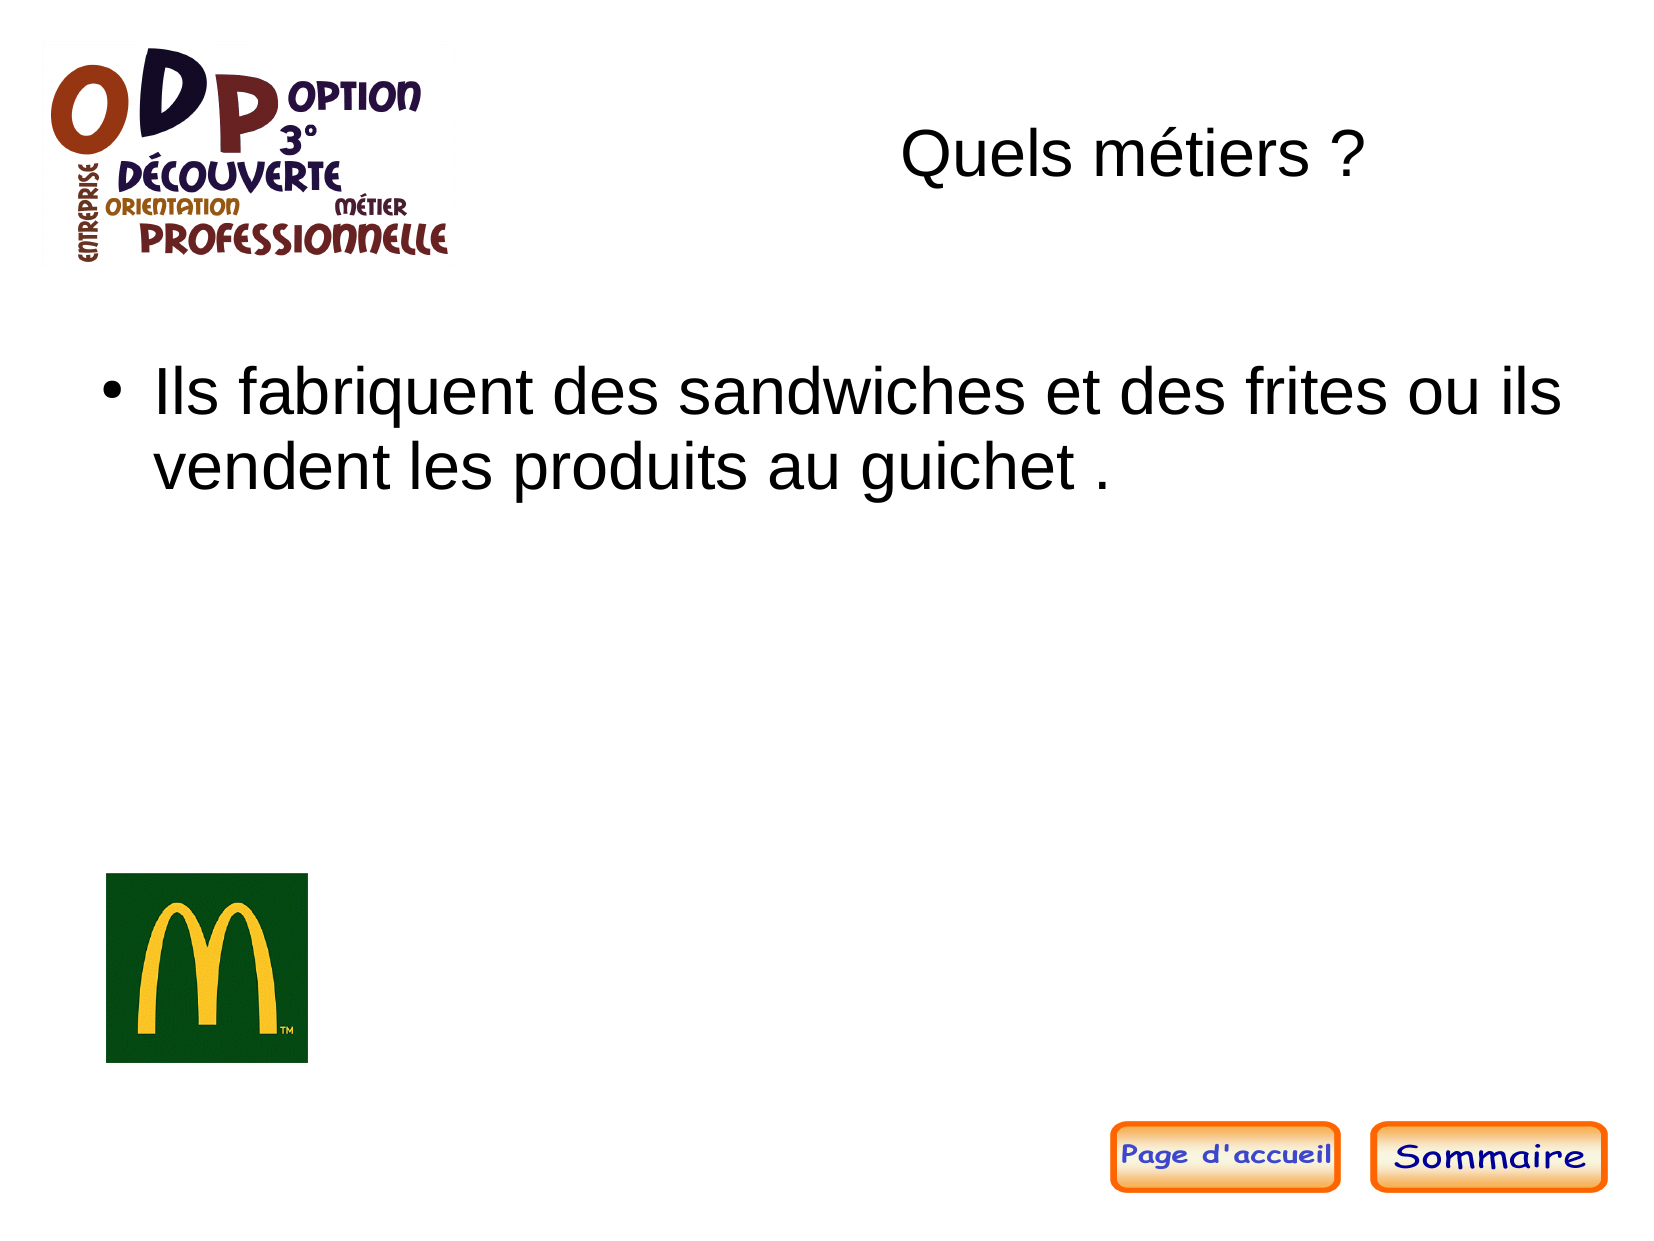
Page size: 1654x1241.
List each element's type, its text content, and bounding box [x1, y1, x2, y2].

picture [43, 41, 455, 266]
picture [1370, 1121, 1608, 1193]
list Ils fabriquent des sandwiches et des frites ou ils vendent les produits au guichet . [82, 354, 1571, 1109]
picture [1110, 1121, 1341, 1193]
picture [106, 873, 308, 1063]
title Quels métiers ? [637, 49, 1630, 257]
